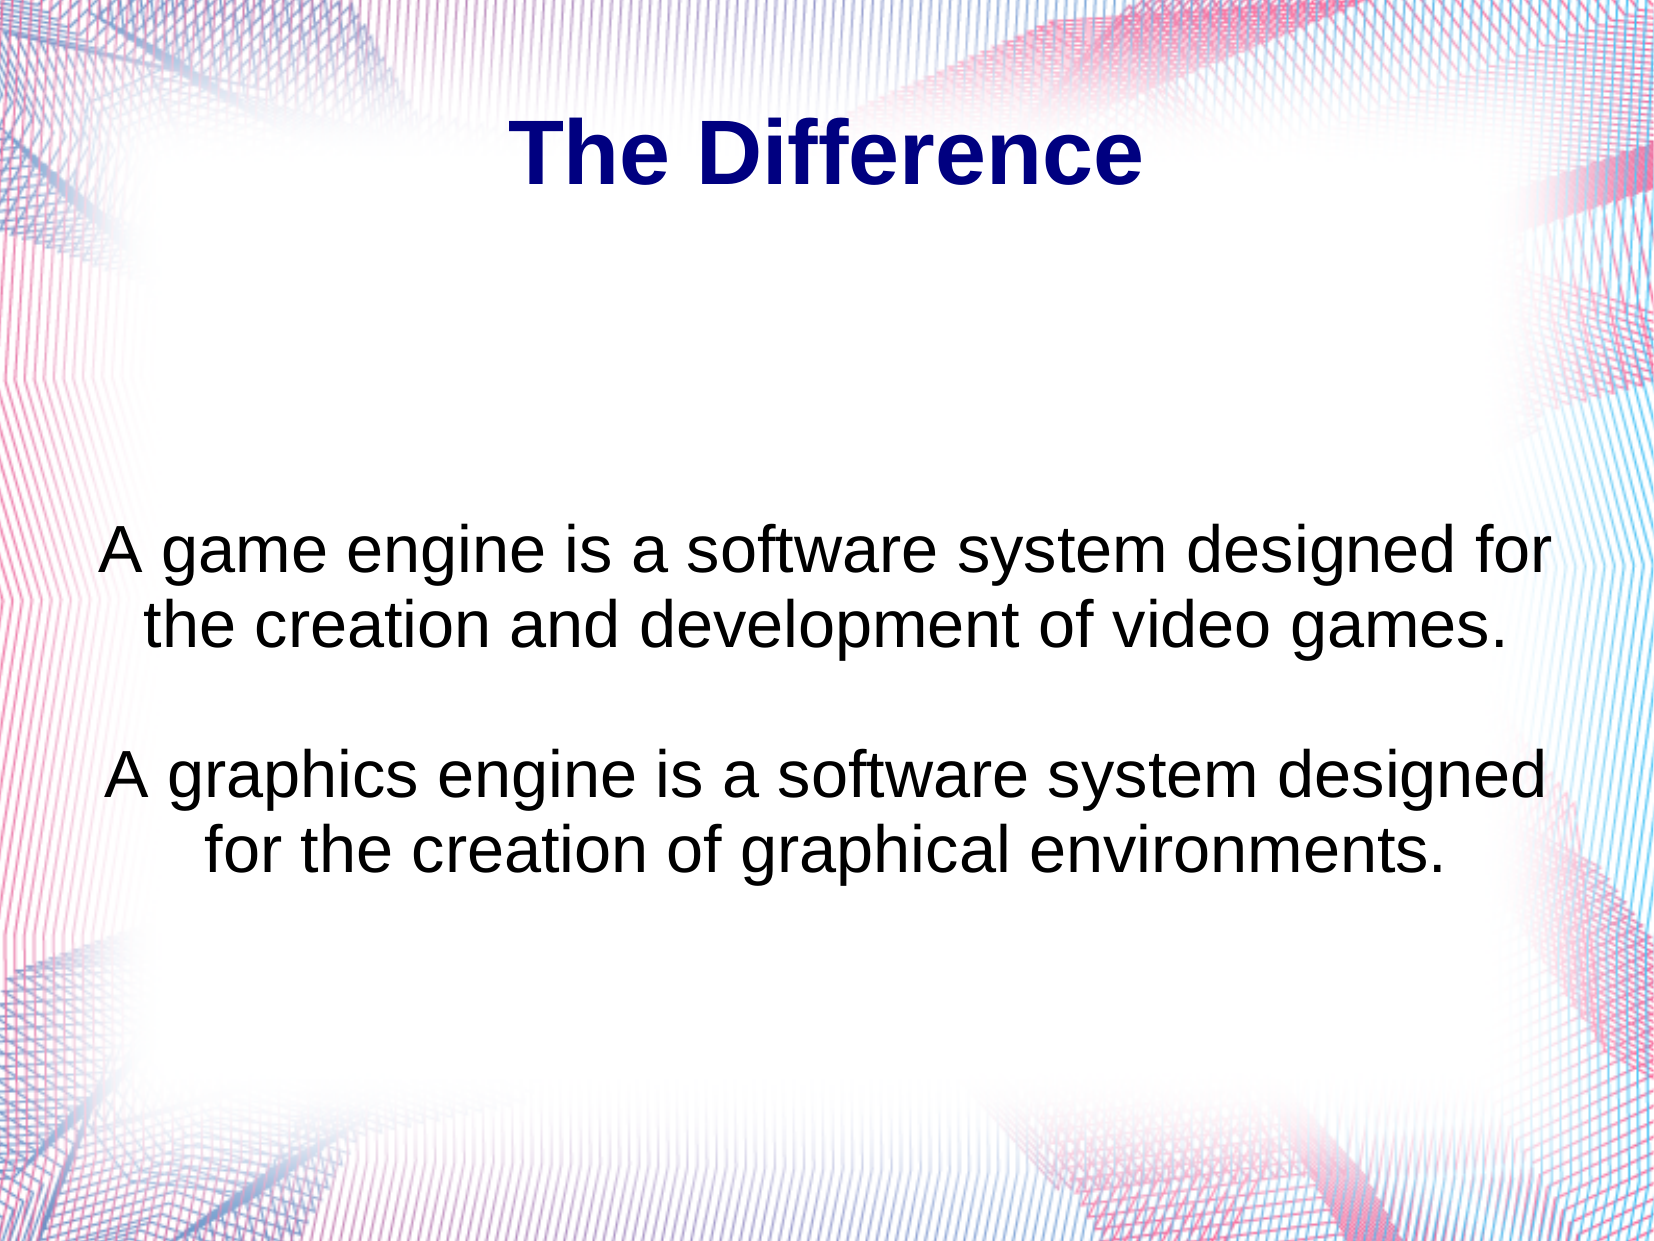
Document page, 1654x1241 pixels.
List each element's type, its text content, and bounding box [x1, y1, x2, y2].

picture [0, 0, 1654, 1241]
subtitle A game engine is a software system designed for the creation and development of video games. A graphics engine is a software system designed for the creation of graphical environments. [82, 290, 1571, 1109]
title The Difference [82, 49, 1571, 257]
